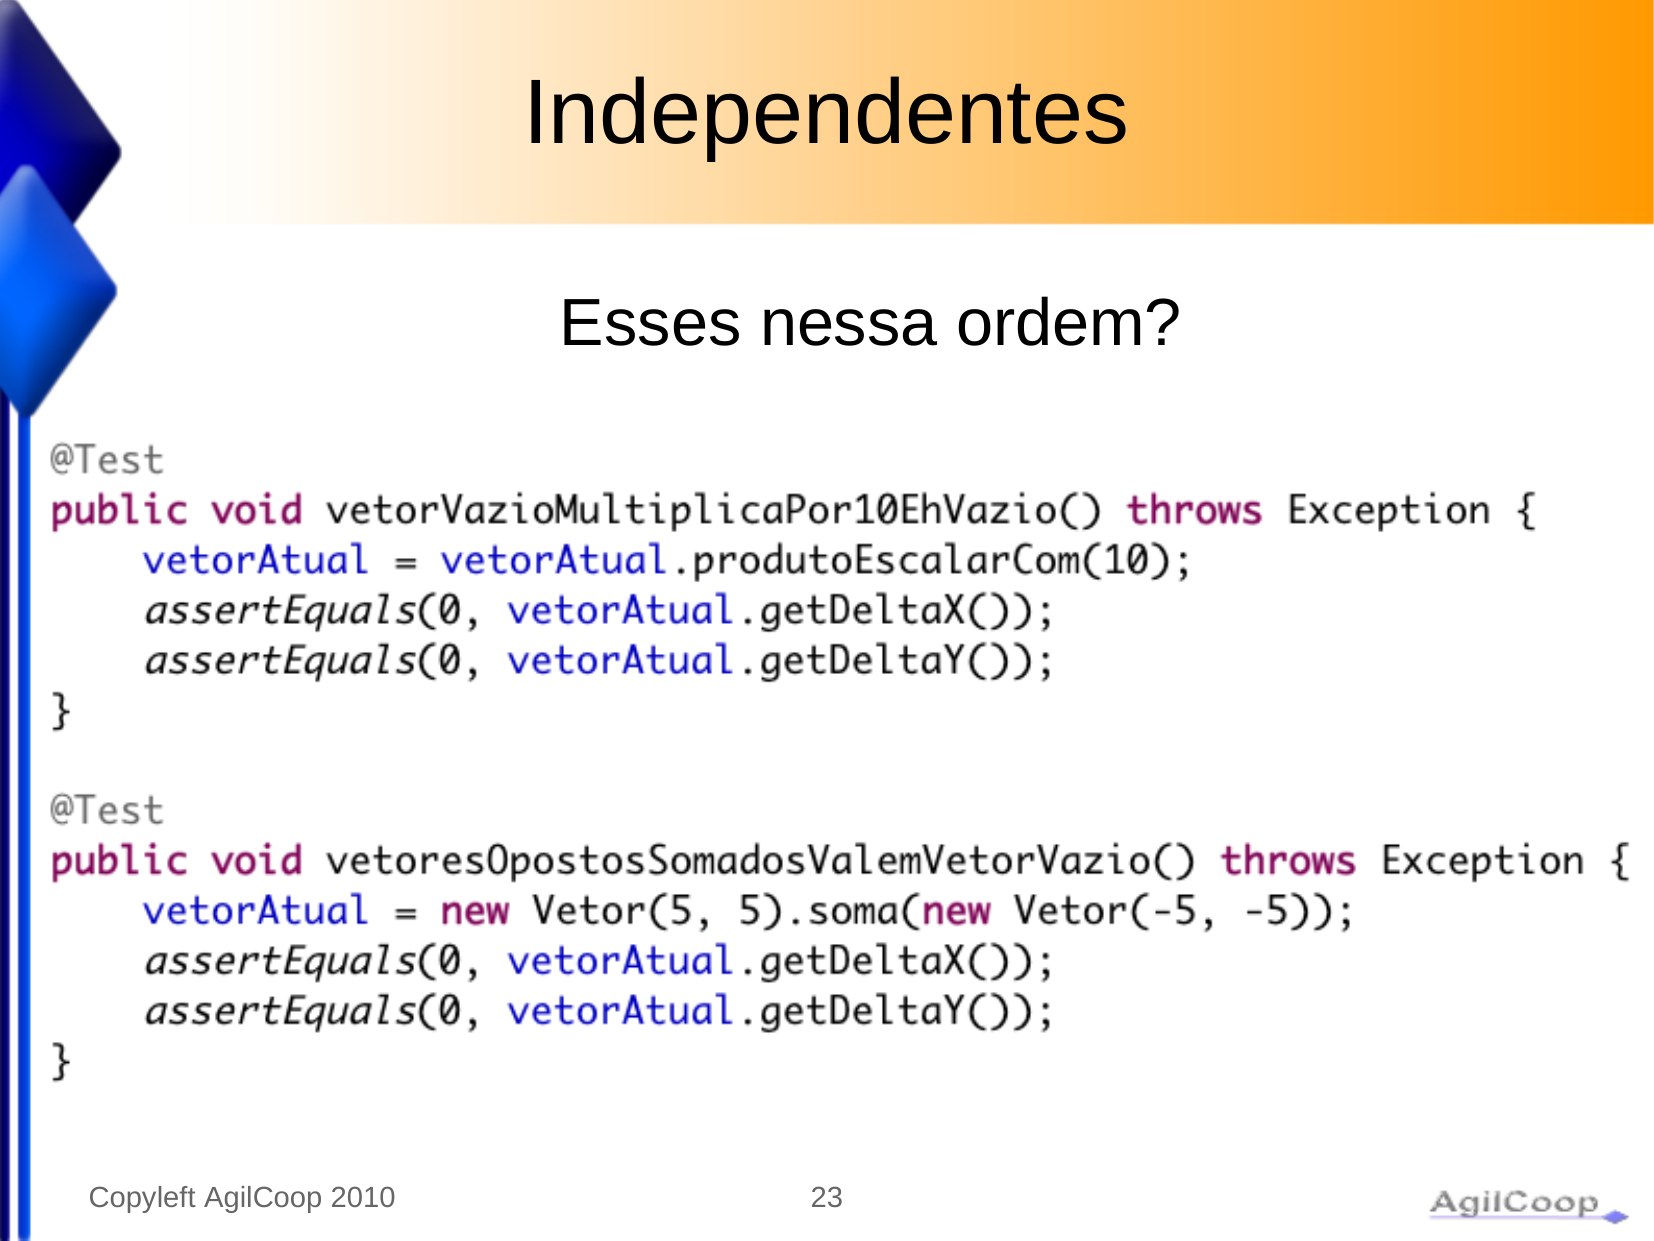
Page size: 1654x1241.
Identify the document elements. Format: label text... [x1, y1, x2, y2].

title Independentes [82, 8, 1571, 216]
picture [0, 0, 1654, 1241]
text_box Esses nessa ordem? [177, 277, 1565, 370]
